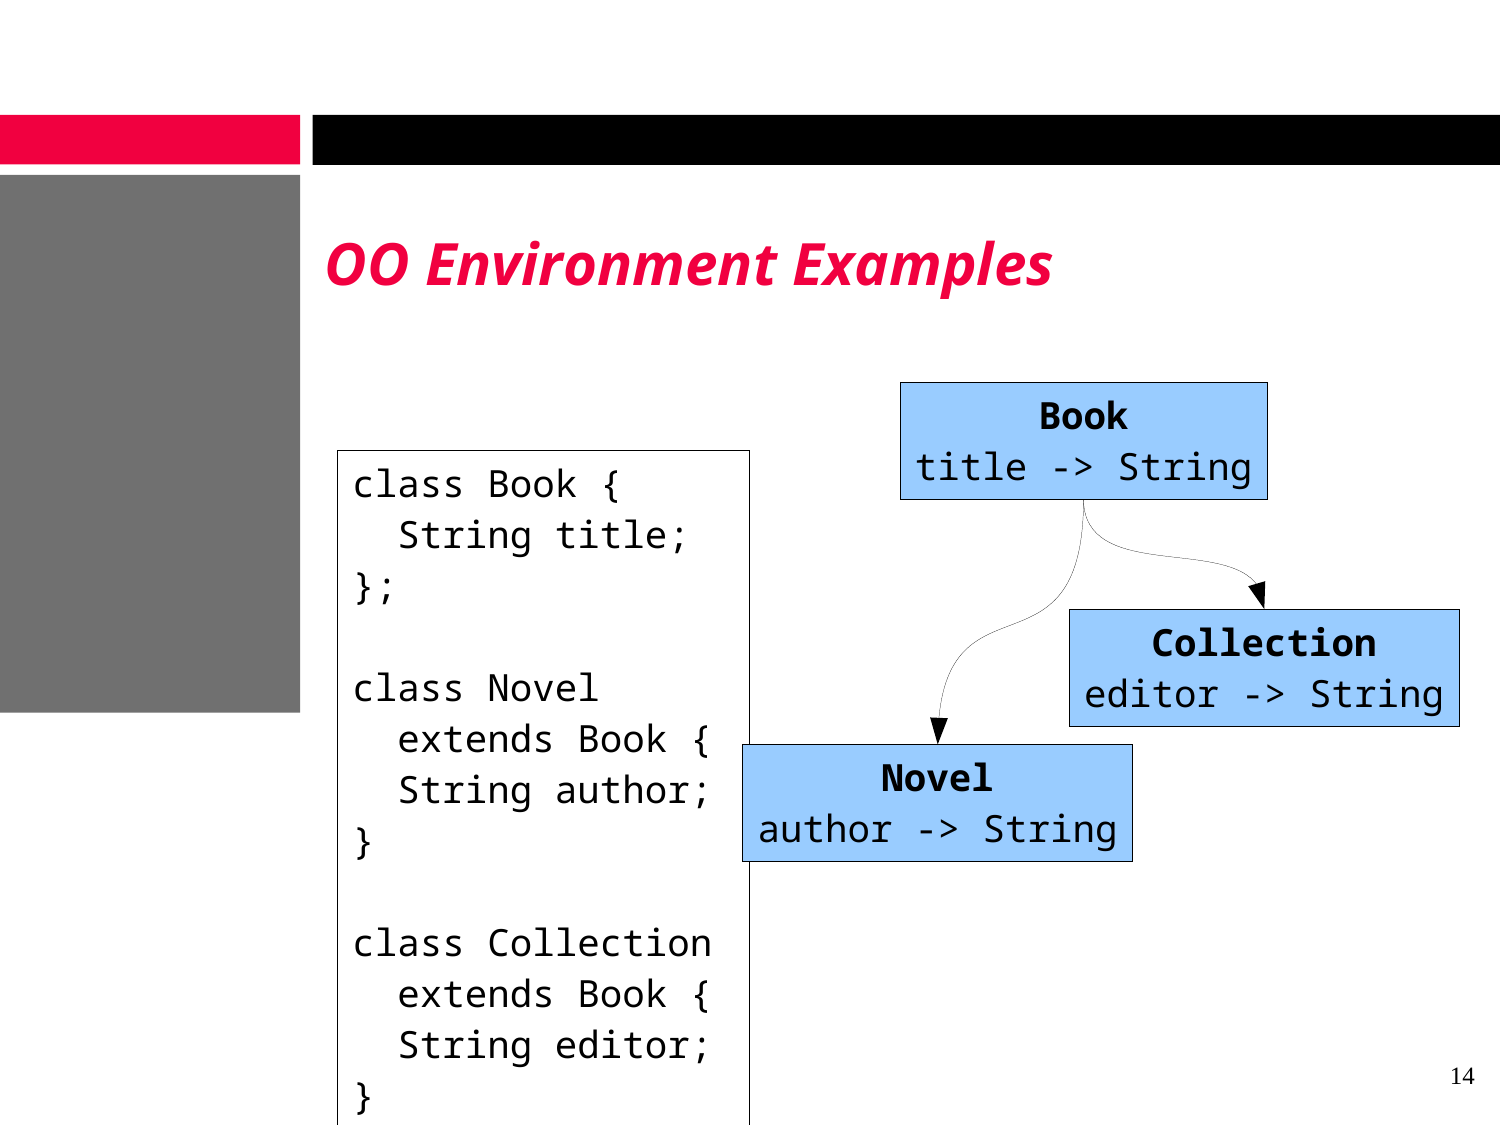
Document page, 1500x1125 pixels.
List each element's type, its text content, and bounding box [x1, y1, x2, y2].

text_box Book title -> String [900, 382, 1268, 485]
title OO Environment Examples [324, 187, 1450, 338]
text_box Collection editor -> String [1069, 609, 1460, 712]
text_box Novel author -> String [742, 744, 1133, 847]
text_box class Book { String title; }; class Novel extends Book { String author; } class Collection extends Book { String editor; } [337, 450, 750, 1031]
